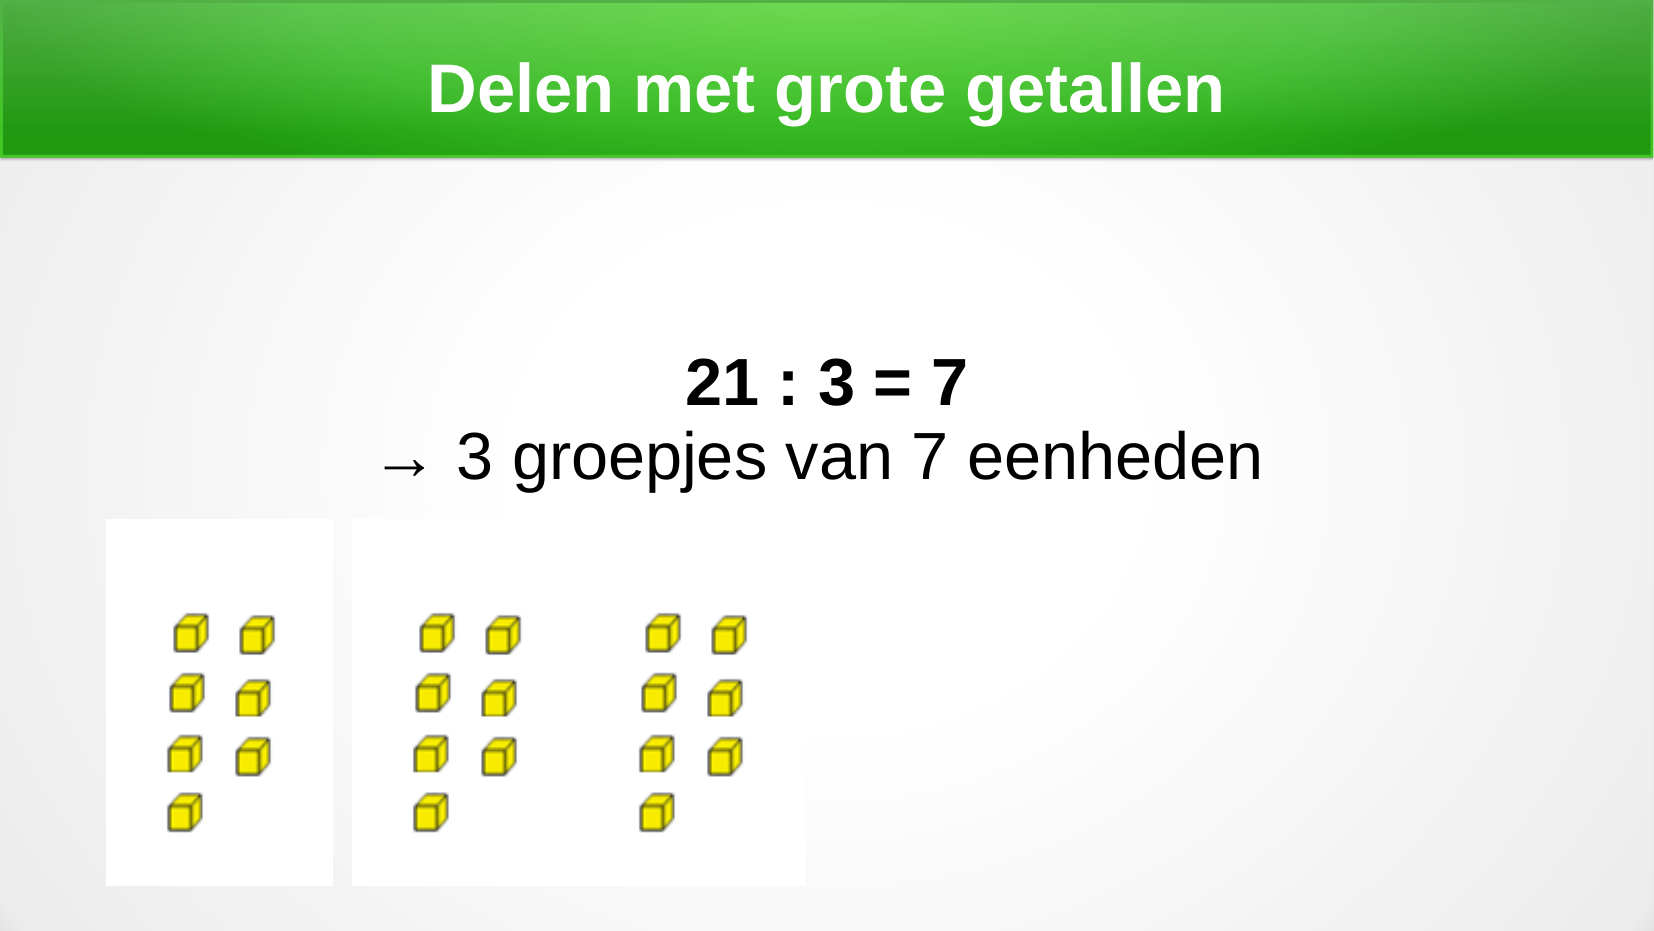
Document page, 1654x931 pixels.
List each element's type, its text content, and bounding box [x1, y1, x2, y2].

title Delen met grote getallen [82, 35, 1571, 142]
picture [352, 519, 805, 886]
picture [106, 519, 333, 886]
subtitle 21 : 3 = 7 → 3 groepjes van 7 eenheden [82, 224, 1571, 764]
